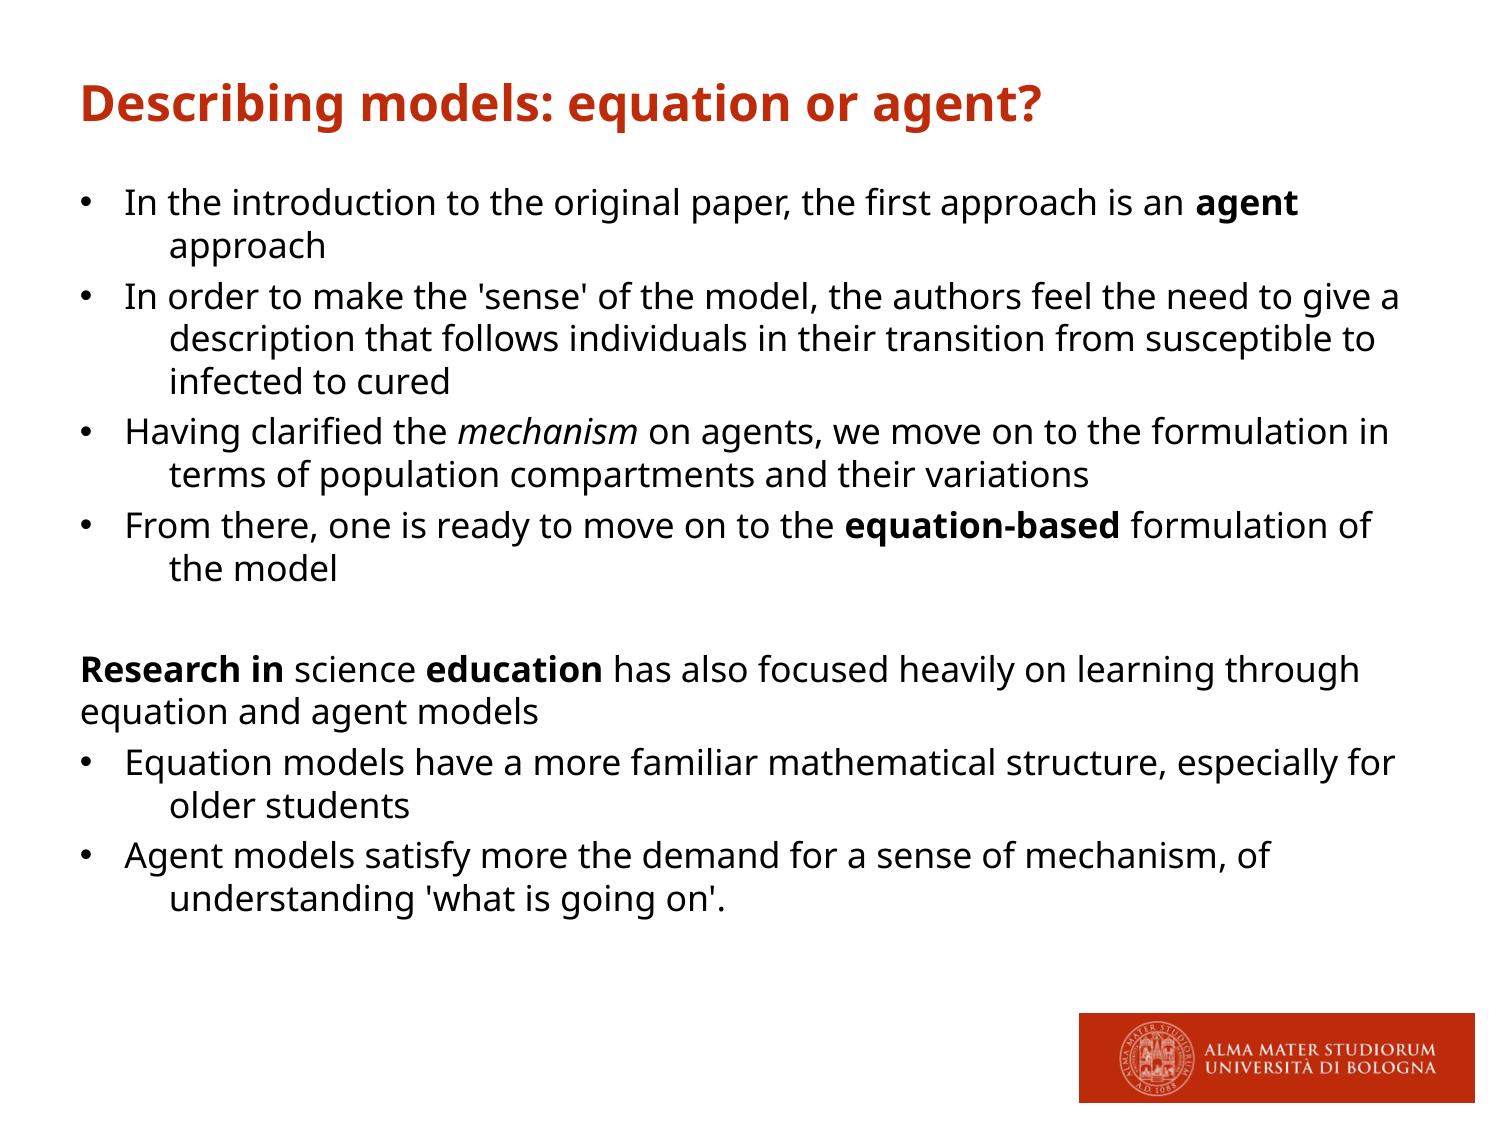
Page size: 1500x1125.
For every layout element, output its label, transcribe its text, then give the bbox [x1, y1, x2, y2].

list In the introduction to the original paper, the first approach is an agent approach In order to make the 'sense' of the model, the authors feel the need to give a description that follows individuals in their transition from susceptible to infected to cured Having clarified the mechanism on agents, we move on to the formulation in terms of population compartments and their variations From there, one is ready to move on to the equation-based formulation of the model Research in science education has also focused heavily on learning through equation and agent models Equation models have a more familiar mathematical structure, especially for older students Agent models satisfy more the demand for a sense of mechanism, of understanding 'what is going on'. [64, 172, 1447, 929]
list Describing models: equation or agent? [64, 78, 1447, 172]
